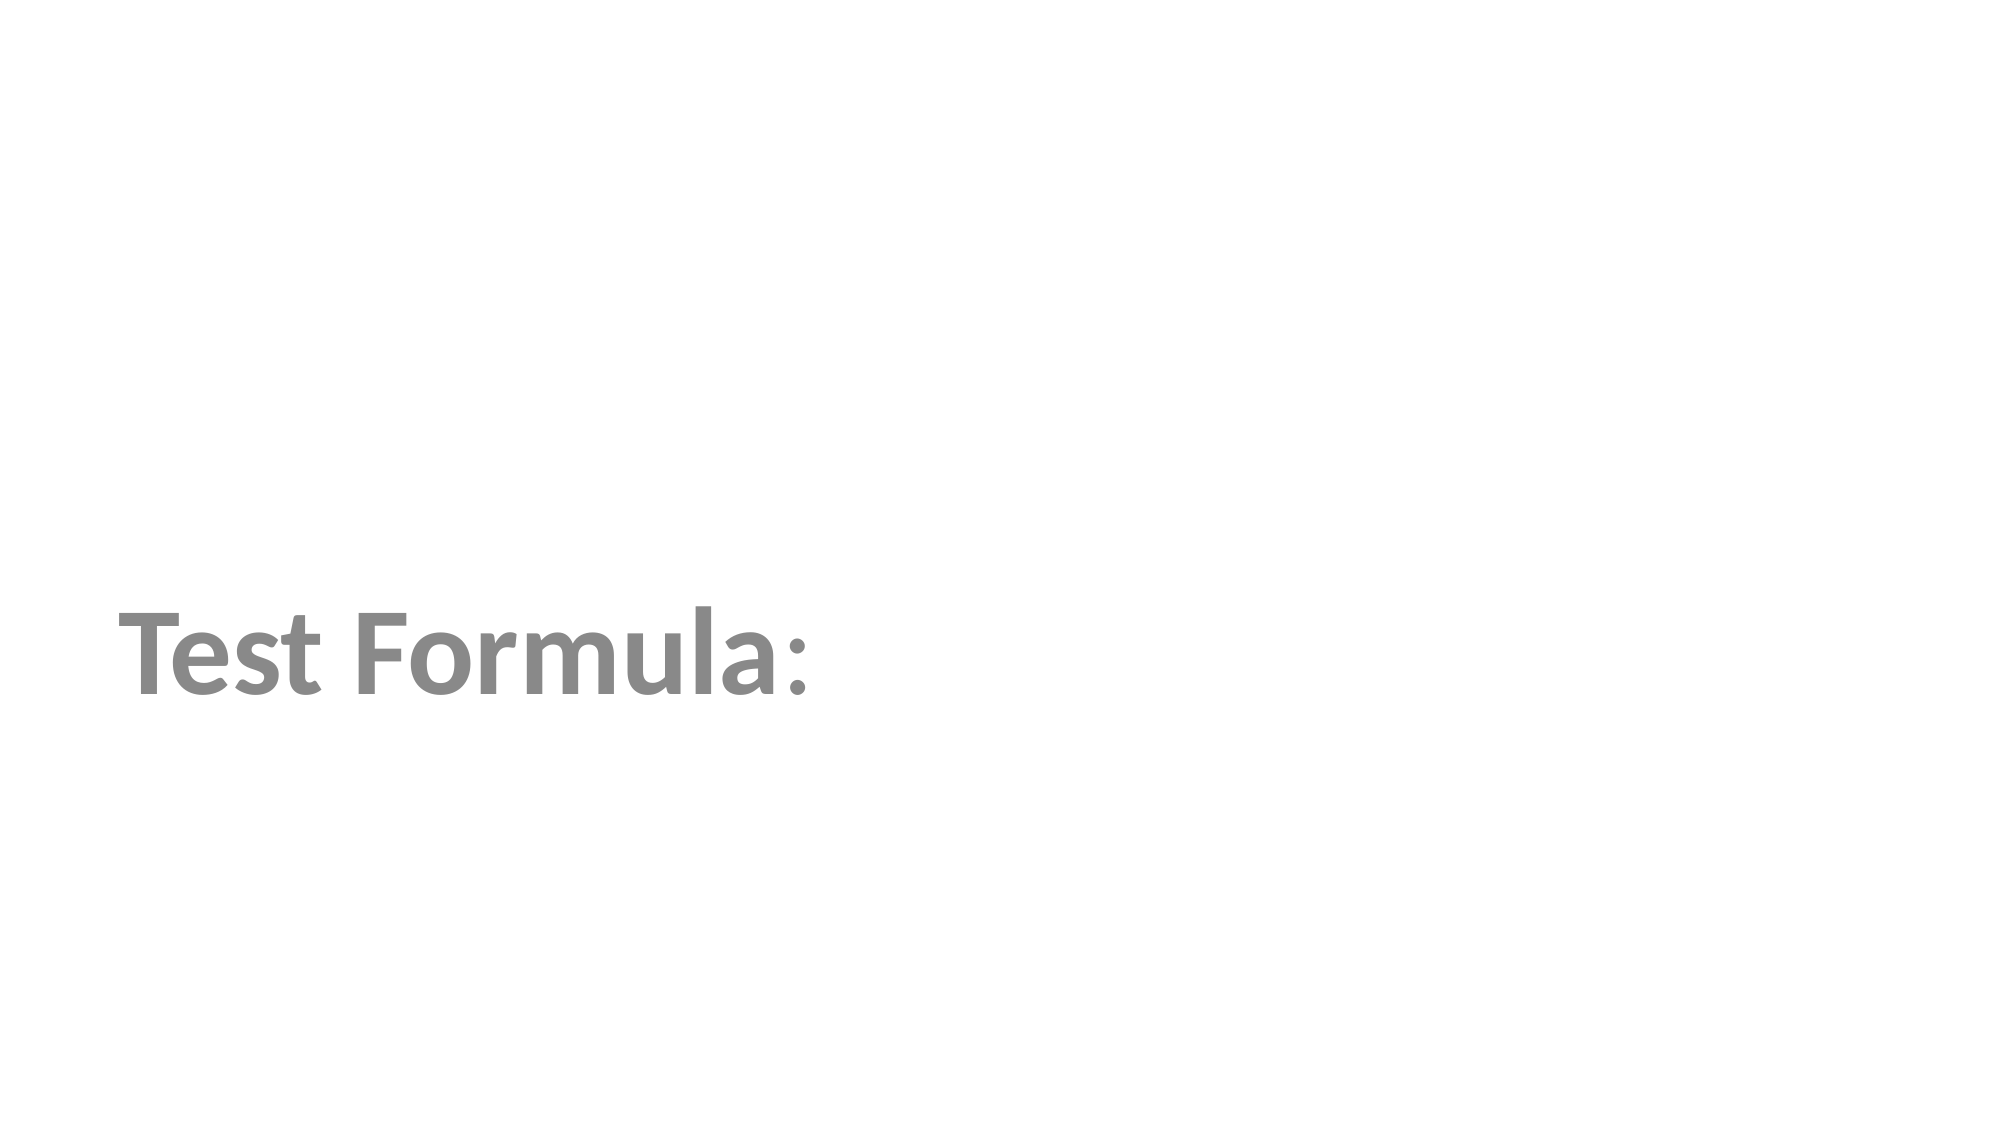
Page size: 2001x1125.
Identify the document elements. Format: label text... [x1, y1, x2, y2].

text_box Test Formula: [103, 243, 1897, 1046]
